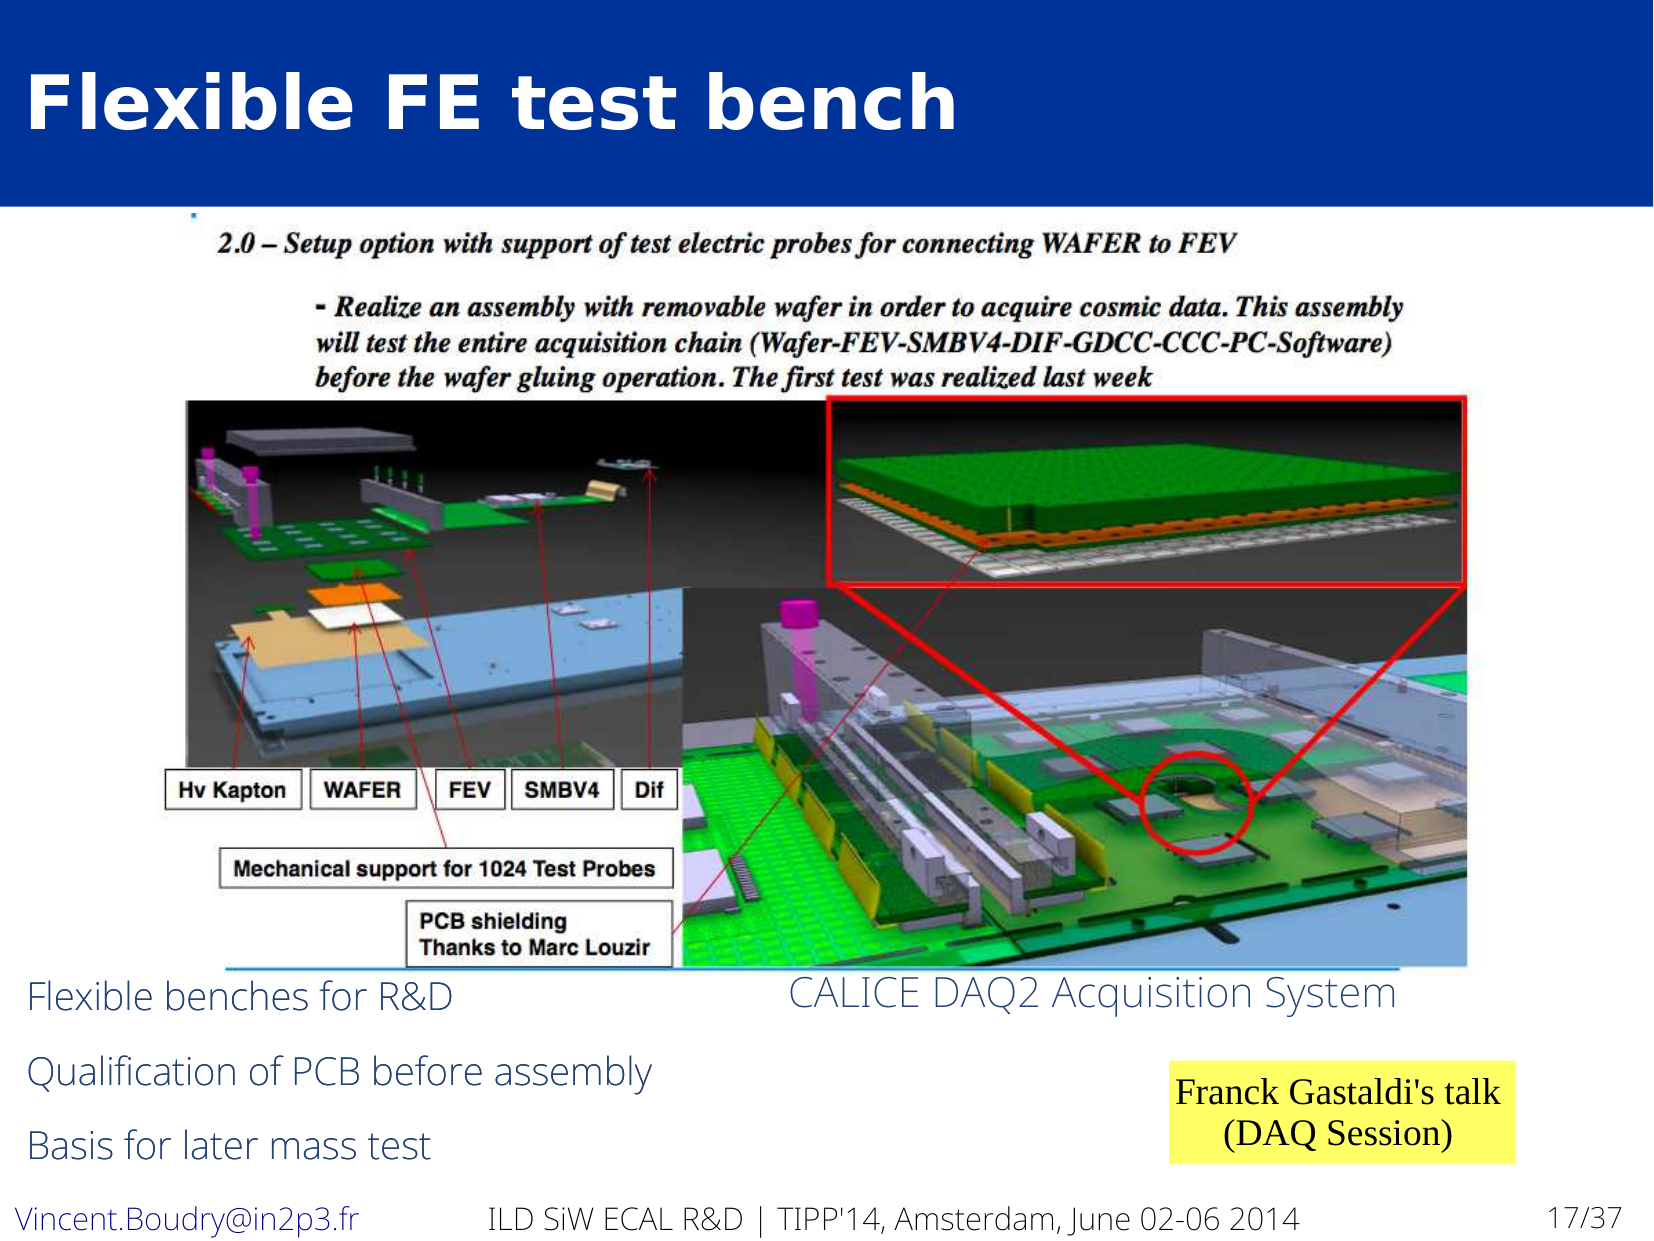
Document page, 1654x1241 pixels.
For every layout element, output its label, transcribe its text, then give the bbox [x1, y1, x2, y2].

picture [136, 213, 1488, 969]
list CALICE DAQ2 Acquisition System [788, 963, 1532, 969]
text_box Franck Gastaldi's talk (DAQ Session) [1169, 1060, 1517, 1165]
list Flexible benches for R&D Qualification of PCB before assembly Basis for later mass test [26, 969, 1631, 1172]
title Flexible FE test bench [24, 17, 1635, 191]
